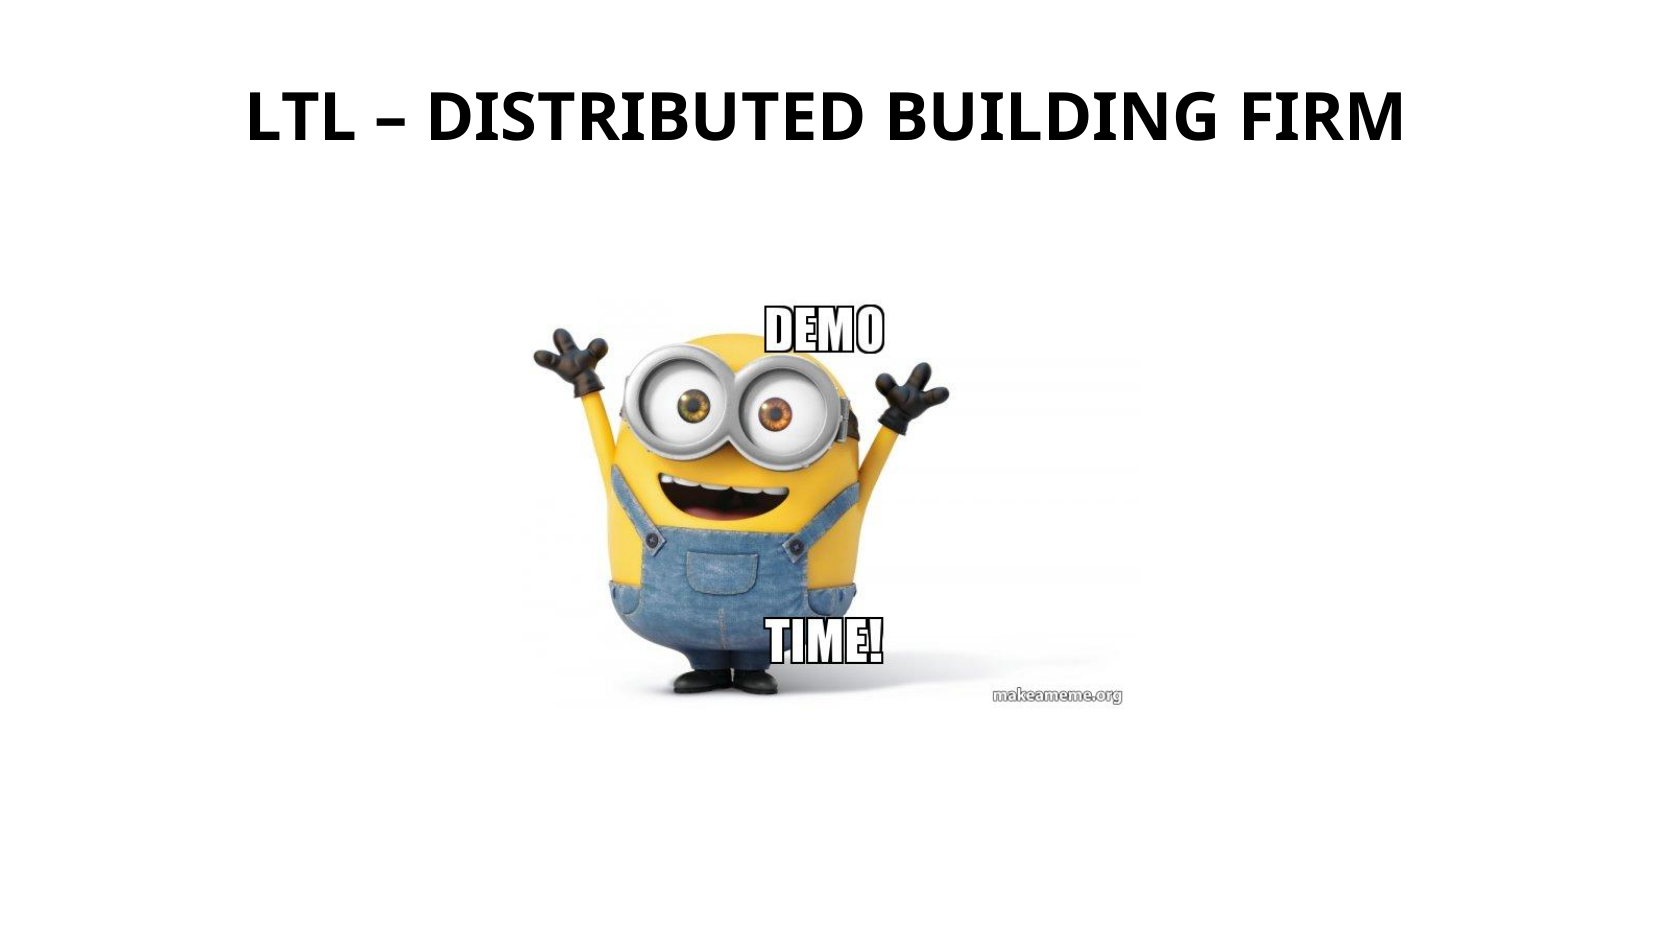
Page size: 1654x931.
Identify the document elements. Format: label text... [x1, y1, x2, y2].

picture [514, 291, 1140, 710]
title LTL – DISTRIBUTED BUILDING FIRM [82, 36, 1571, 193]
